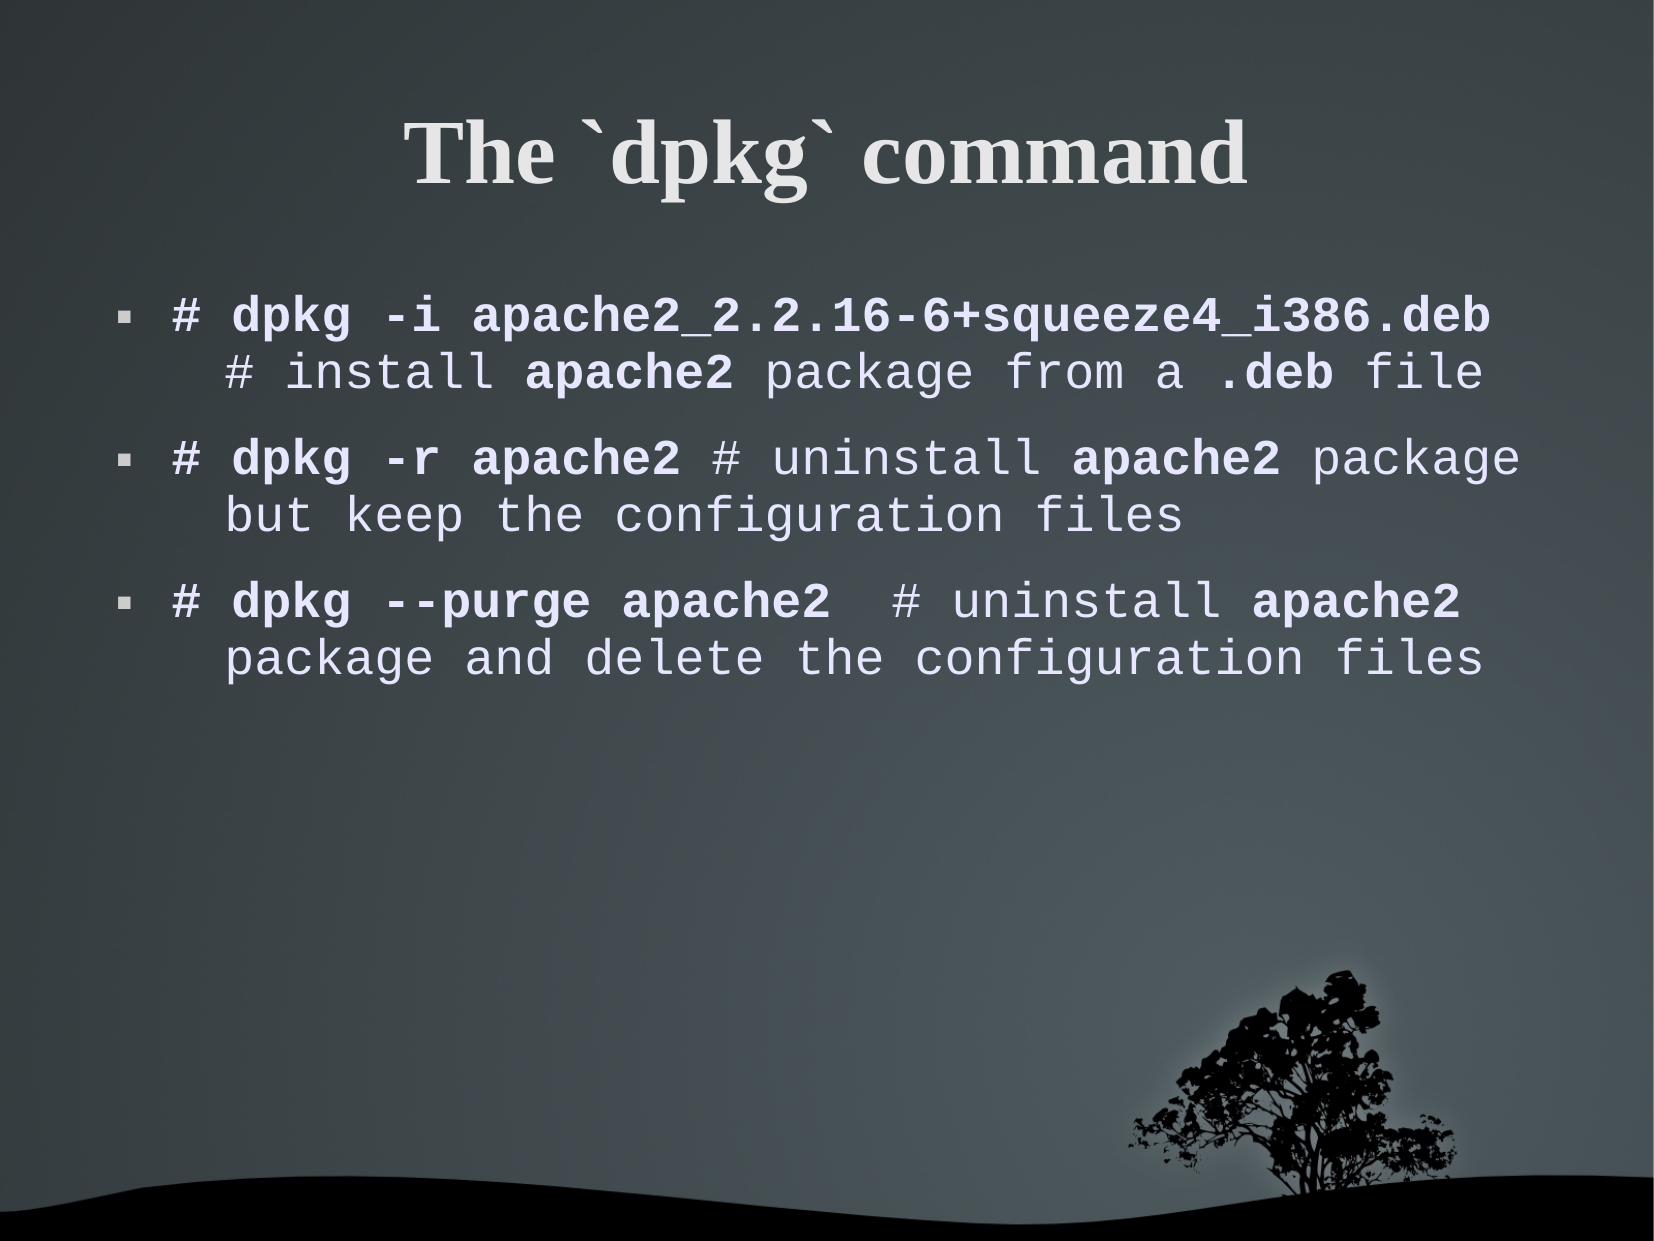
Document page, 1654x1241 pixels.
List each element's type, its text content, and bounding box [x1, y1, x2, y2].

list # dpkg -i apache2_2.2.16-6+squeeze4_i386.deb # install apache2 package from a .deb file # dpkg -r apache2 # uninstall apache2 package but keep the configuration files # dpkg --purge apache2 # uninstall apache2 package and delete the configuration files [82, 290, 1571, 1109]
picture [0, 0, 1654, 1241]
title The `dpkg` command [82, 49, 1571, 257]
